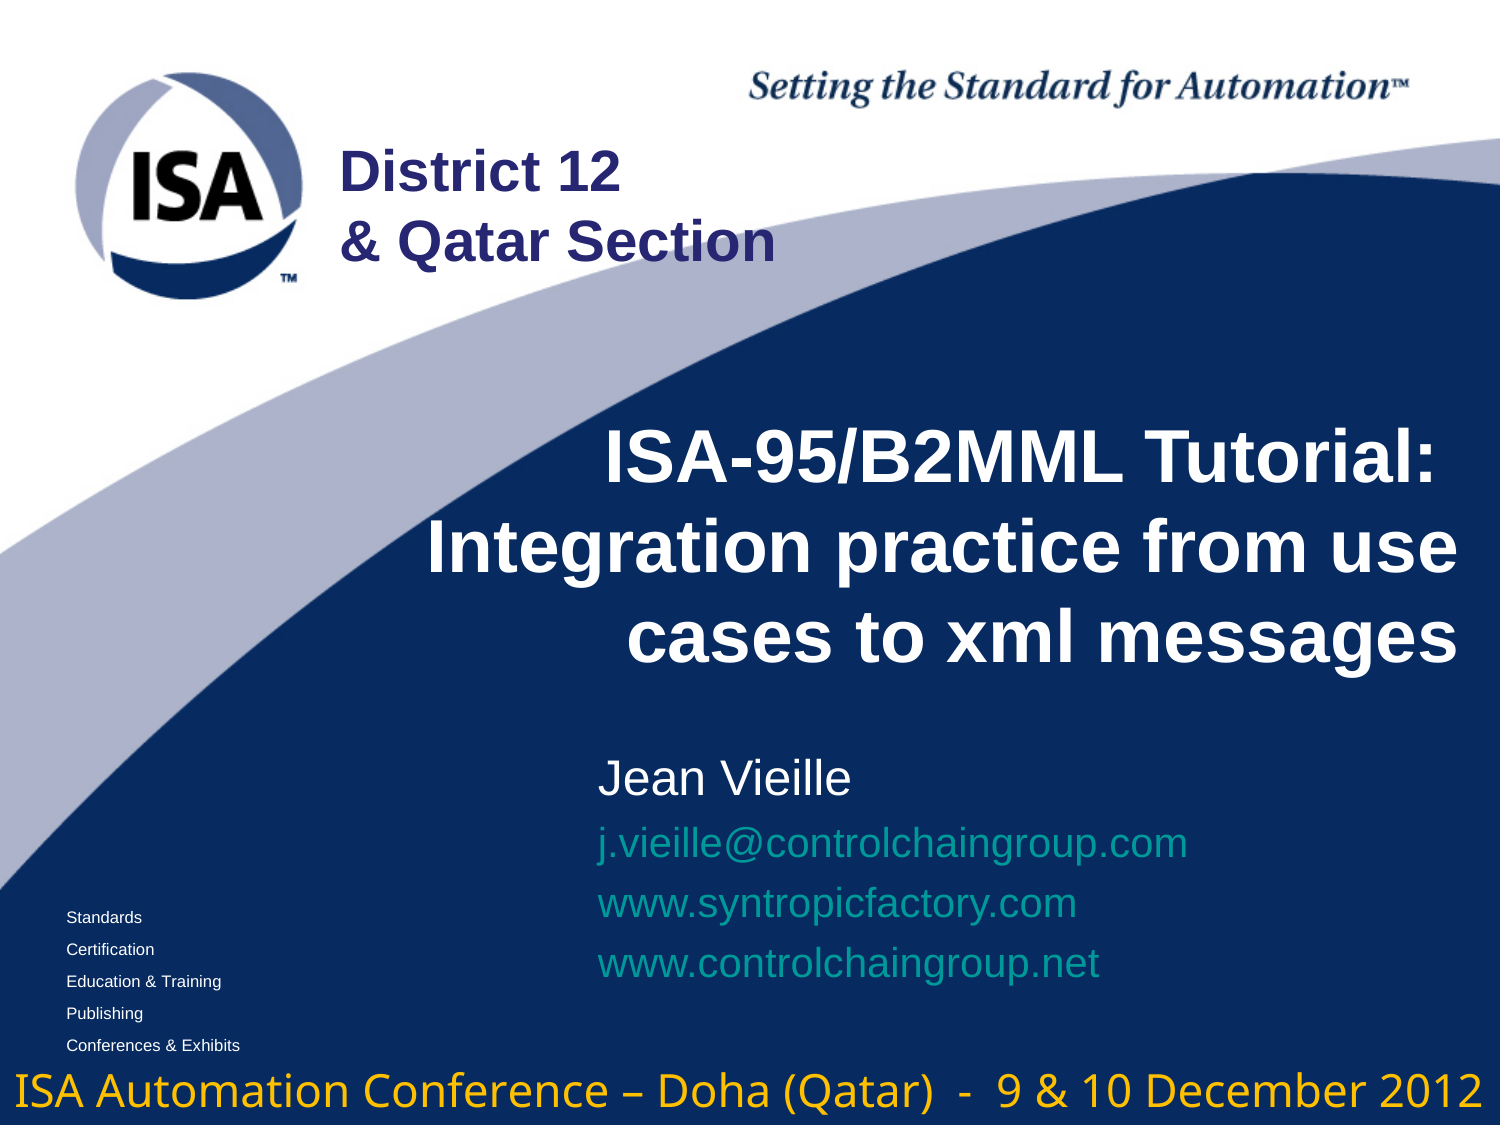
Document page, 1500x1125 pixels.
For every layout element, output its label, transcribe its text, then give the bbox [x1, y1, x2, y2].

text_box Jean Vieille j.vieille@controlchaingroup.com www.syntropicfactory.com www.controlchaingroup.net [582, 737, 1450, 994]
picture [0, 0, 1500, 1125]
title ISA-95/B2MML Tutorial: Integration practice from use cases to xml messages [350, 399, 1476, 686]
